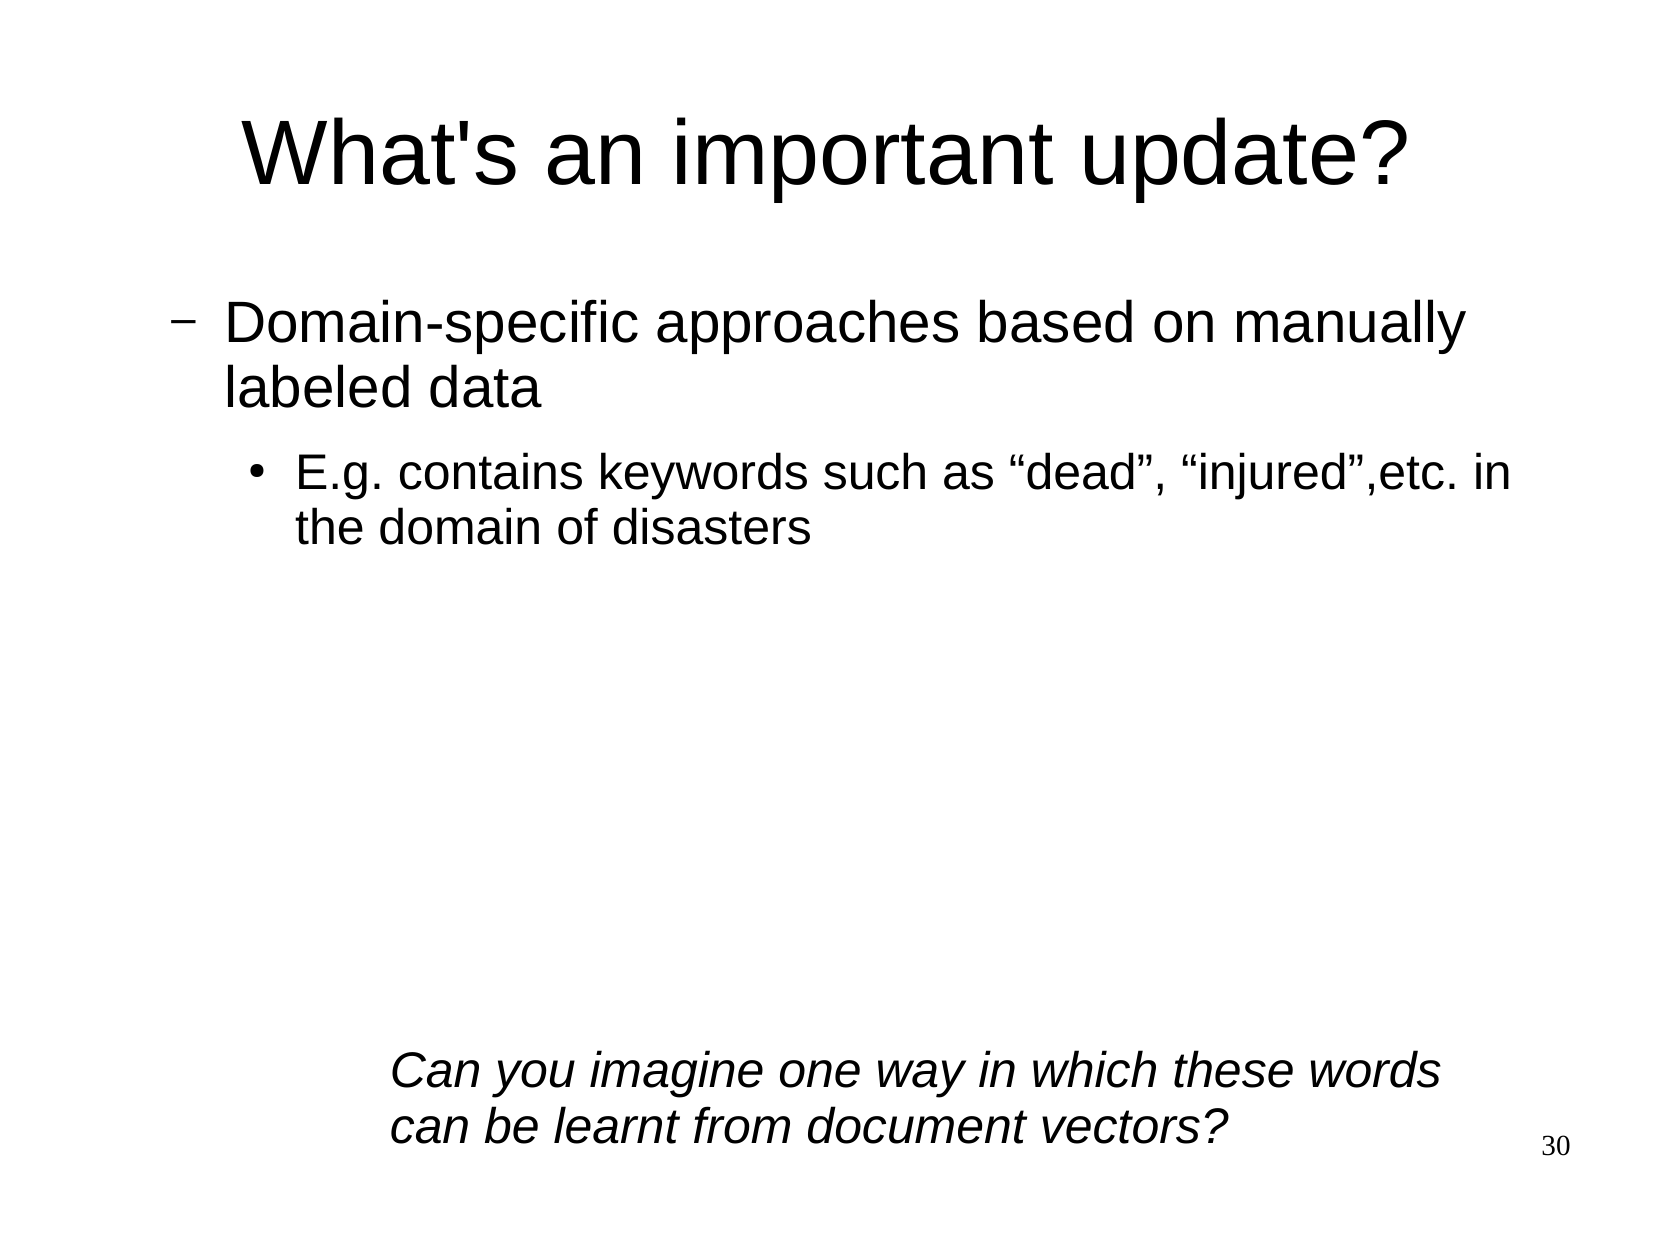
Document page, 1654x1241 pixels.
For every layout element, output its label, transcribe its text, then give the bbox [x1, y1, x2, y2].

title What's an important update? [82, 49, 1571, 257]
list Domain-specific approaches based on manually labeled data E.g. contains keywords such as “dead”, “injured”,etc. in the domain of disasters [82, 290, 1571, 1010]
text_box Can you imagine one way in which these words can be learnt from document vectors? [375, 1035, 1501, 1163]
